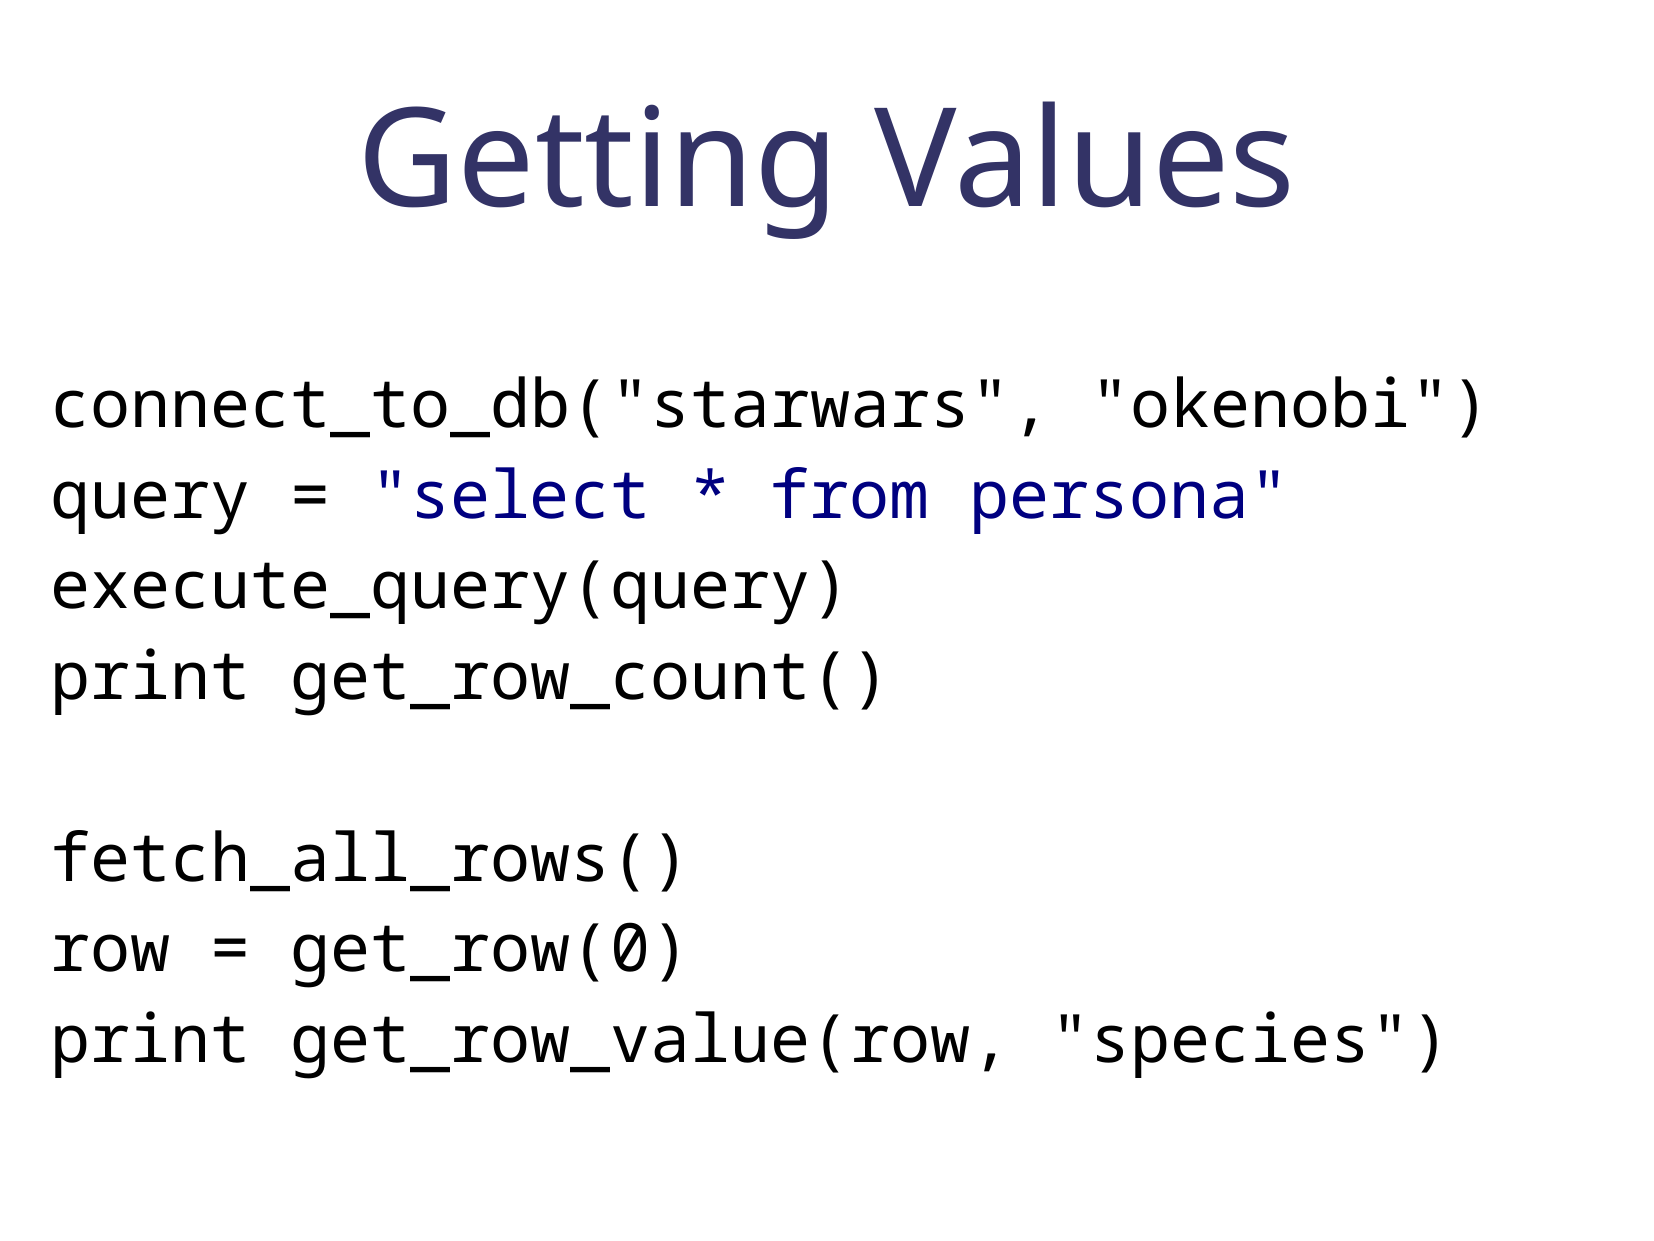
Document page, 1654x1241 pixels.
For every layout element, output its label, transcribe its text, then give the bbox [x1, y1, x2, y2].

subtitle connect_to_db("starwars", "okenobi") query = "select * from persona" execute_query(query) print get_row_count() fetch_all_rows() row = get_row(0) print get_row_value(row, "species") [50, 356, 1565, 945]
title Getting Values [82, 56, 1571, 250]
